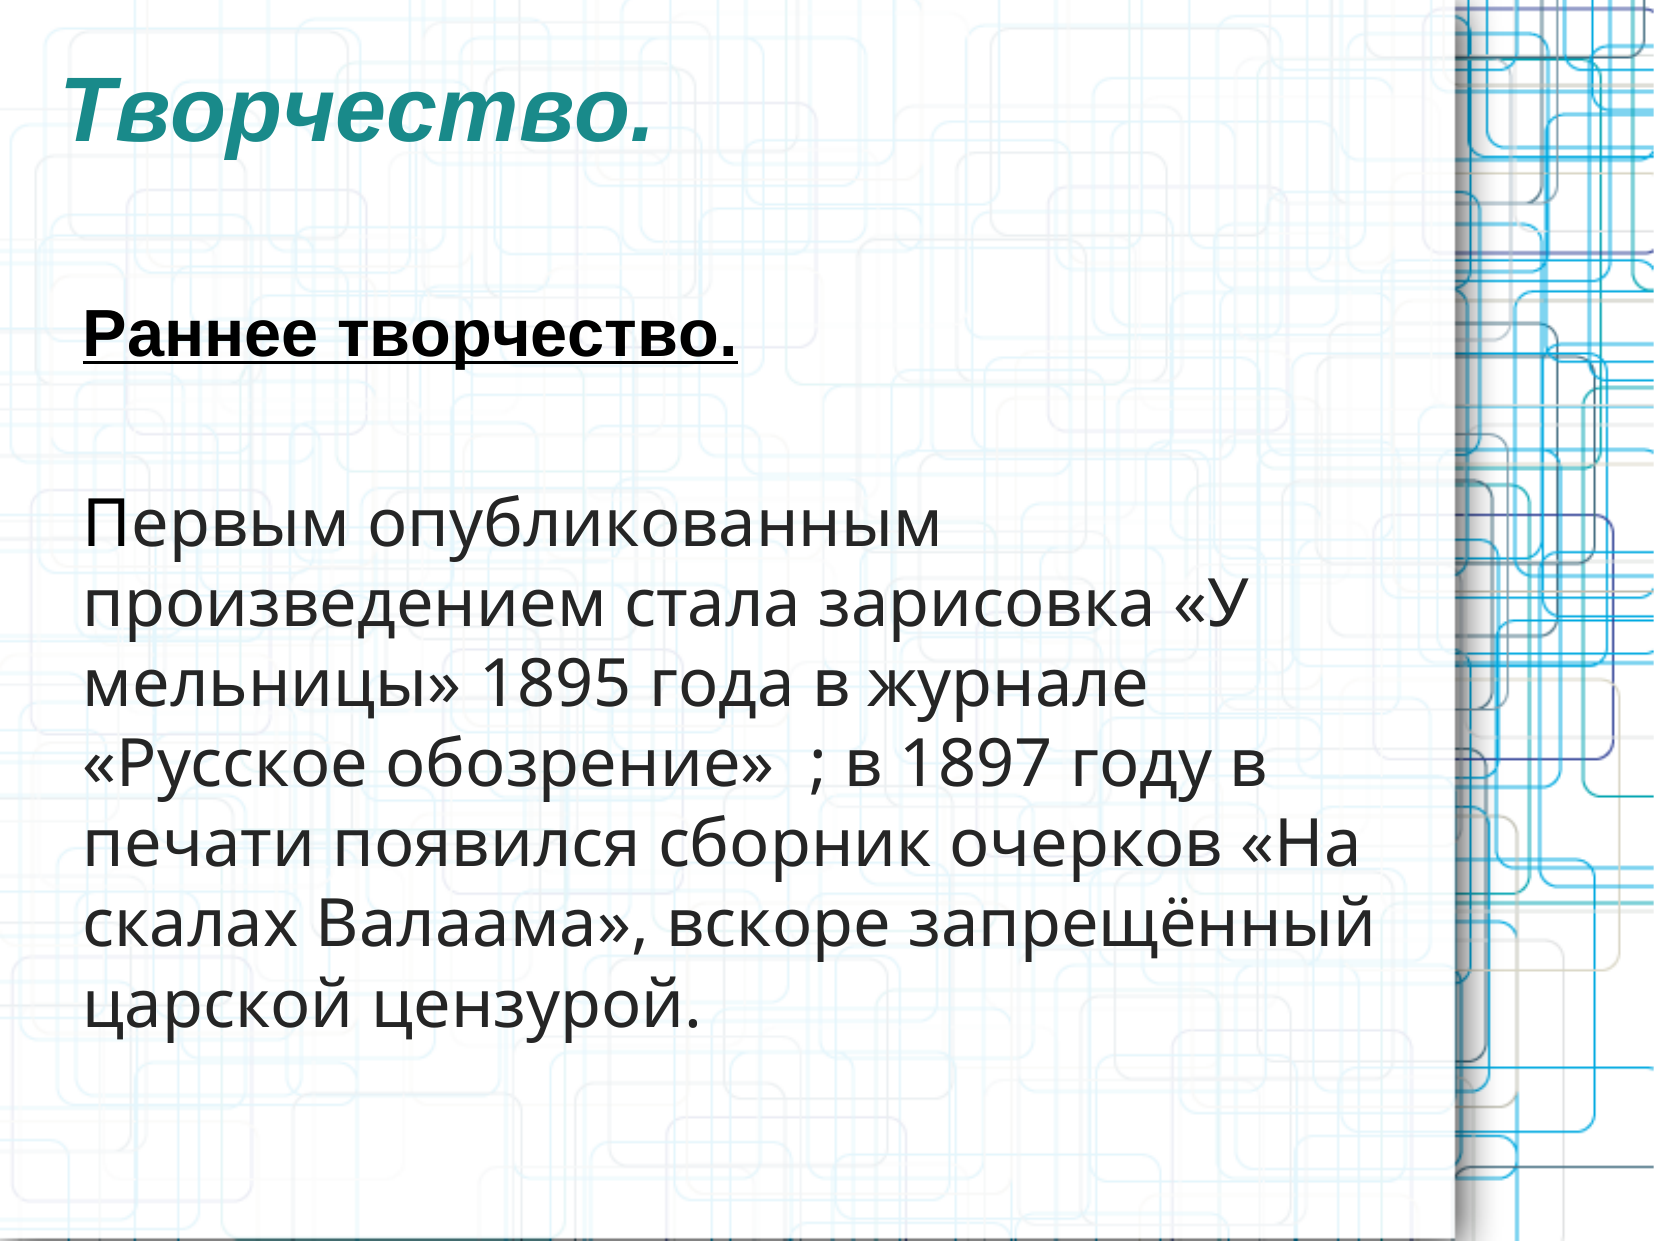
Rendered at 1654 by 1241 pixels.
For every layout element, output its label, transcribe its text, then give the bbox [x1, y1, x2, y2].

title Творчество. [59, 49, 1418, 257]
list Раннее творчество. Первым опубликованным произведением стала зарисовка «У мельницы» 1895 года в журнале «Русское обозрение» ; в 1897 году в печати появился сборник очерков «На скалах Валаама», вскоре запрещённый царской цензурой. [82, 290, 1418, 1109]
